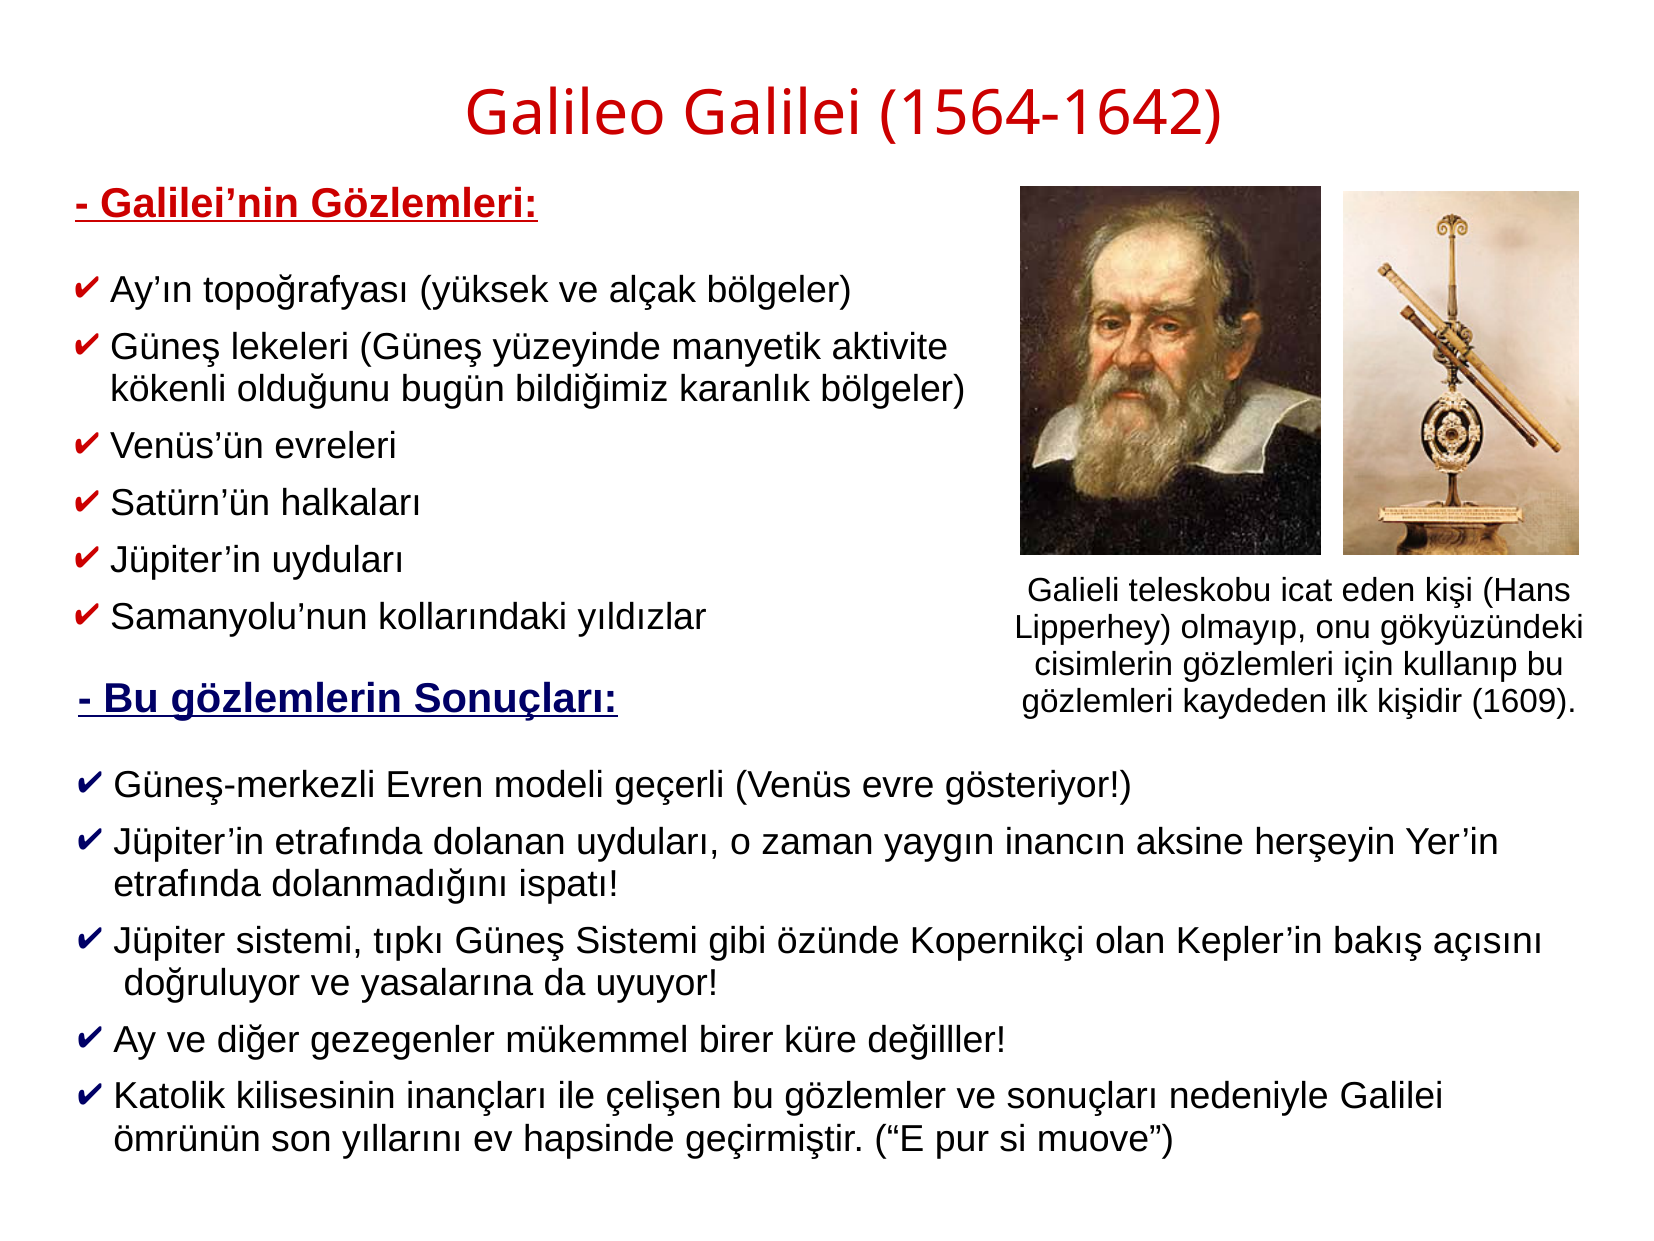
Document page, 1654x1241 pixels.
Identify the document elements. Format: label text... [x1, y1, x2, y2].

text_box - Bu gözlemlerin Sonuçları: Güneş-merkezli Evren modeli geçerli (Venüs evre gösteriyor!) Jüpiter’in etrafında dolanan uyduları, o zaman yaygın inancın aksine herşeyin Yer’in etrafında dolanmadığını ispatı! Jüpiter sistemi, tıpkı Güneş Sistemi gibi özünde Kopernikçi olan Kepler’in bakış açısını doğruluyor ve yasalarına da uyuyor! Ay ve diğer gezegenler mükemmel birer küre değilller! Katolik kilisesinin inançları ile çelişen bu gözlemler ve sonuçları nedeniyle Galilei ömrünün son yıllarını ev hapsinde geçirmiştir. (“E pur si muove”) [63, 667, 1561, 1209]
picture [1020, 186, 1321, 556]
picture [1343, 191, 1579, 556]
text_box - Galilei’nin Gözlemleri: Ay’ın topoğrafyası (yüksek ve alçak bölgeler) Güneş lekeleri (Güneş yüzeyinde manyetik aktivite kökenli olduğunu bugün bildiğimiz karanlık bölgeler) Venüs’ün evreleri Satürn’ün halkaları Jüpiter’in uyduları Samanyolu’nun kollarındaki yıldızlar [60, 172, 1021, 645]
title Galileo Galilei (1564-1642) [82, 43, 1571, 176]
text_box Galieli teleskobu icat eden kişi (Hans Lipperhey) olmayıp, onu gökyüzündeki cisimlerin gözlemleri için kullanıp bu gözlemleri kaydeden ilk kişidir (1609). [984, 564, 1615, 728]
